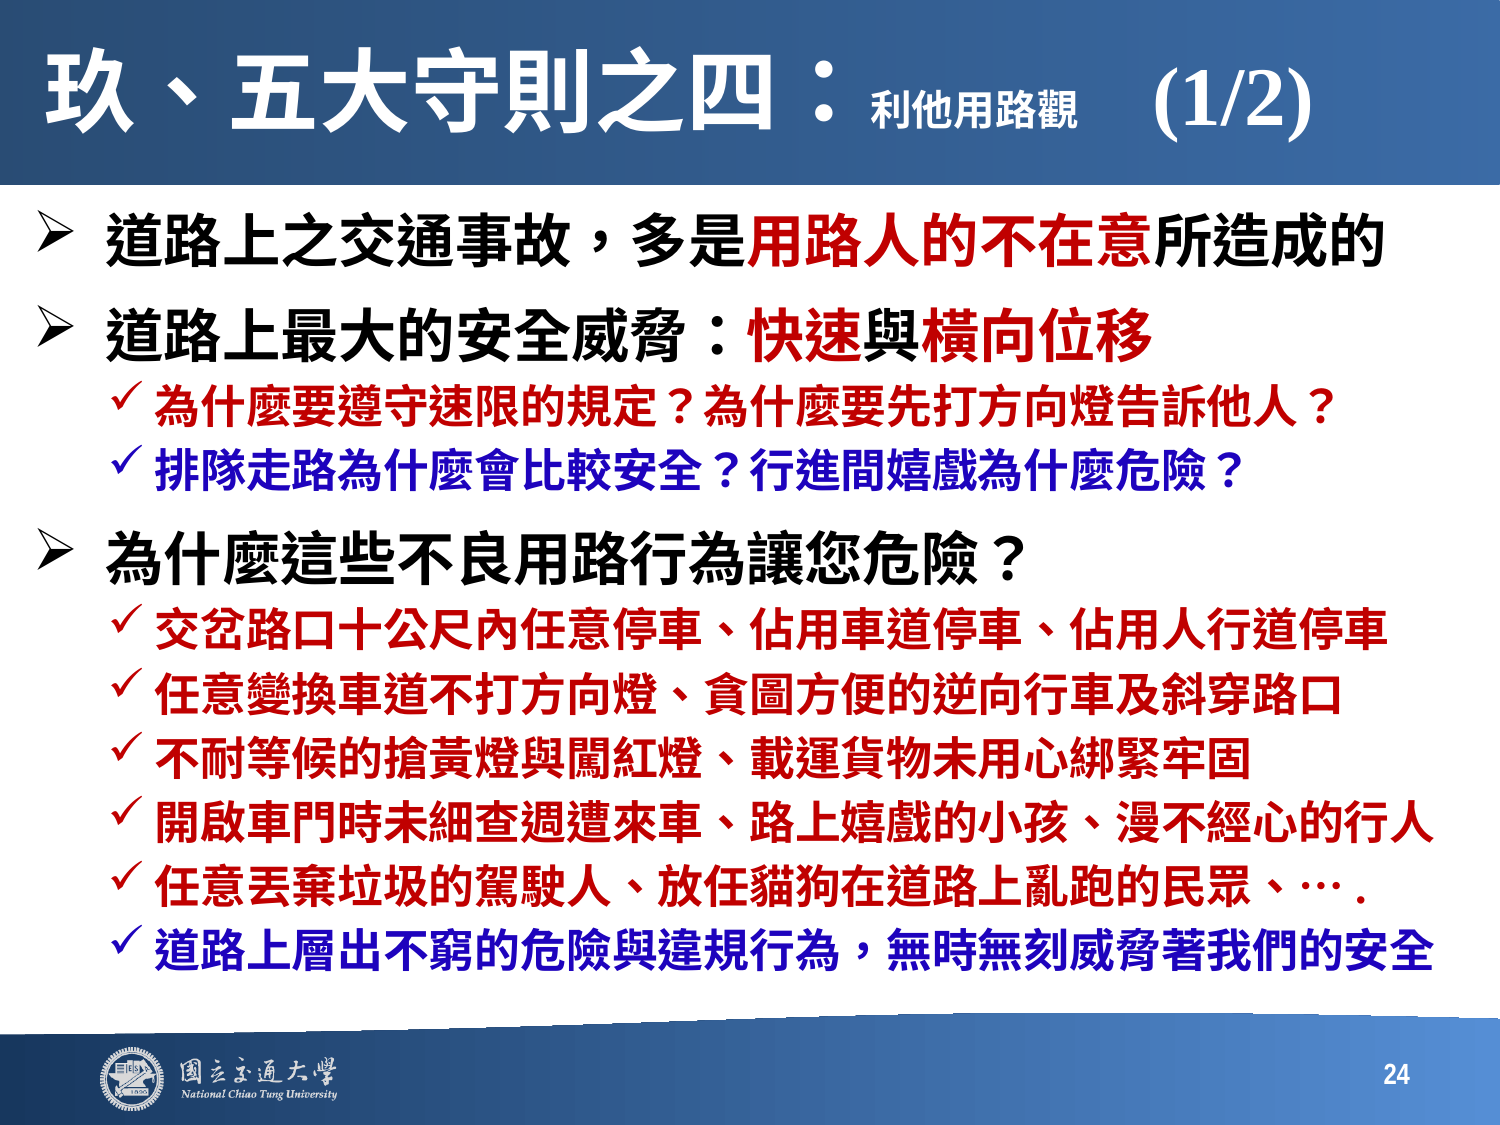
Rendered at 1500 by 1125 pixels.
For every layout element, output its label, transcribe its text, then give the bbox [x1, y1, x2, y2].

slide_number <編號> [1074, 1042, 1425, 1103]
list 道路上之交通事故，多是用路人的不在意所造成的 道路上最大的安全威脅：快速與橫向位移 為什麼要遵守速限的規定？為什麼要先打方向燈告訴他人？ 排隊走路為什麼會比較安全？行進間嬉戲為什麼危險？ 為什麼這些不良用路行為讓您危險？ 交岔路口十公尺內任意停車、佔用車道停車、佔用人行道停車 任意變換車道不打方向燈、貪圖方便的逆向行車及斜穿路口 不耐等候的搶黃燈與闖紅燈、載運貨物未用心綁緊牢固 開啟車門時未細查週遭來車、路上嬉戲的小孩、漫不經心的行人 任意丟棄垃圾的駕駛人、放任貓狗在道路上亂跑的民眾、…. 道路上層出不窮的危險與違規行為，無時無刻威脅著我們的安全 [17, 196, 1483, 1012]
title 玖、五大守則之四：利他用路觀 (1/2) [29, 0, 1495, 177]
